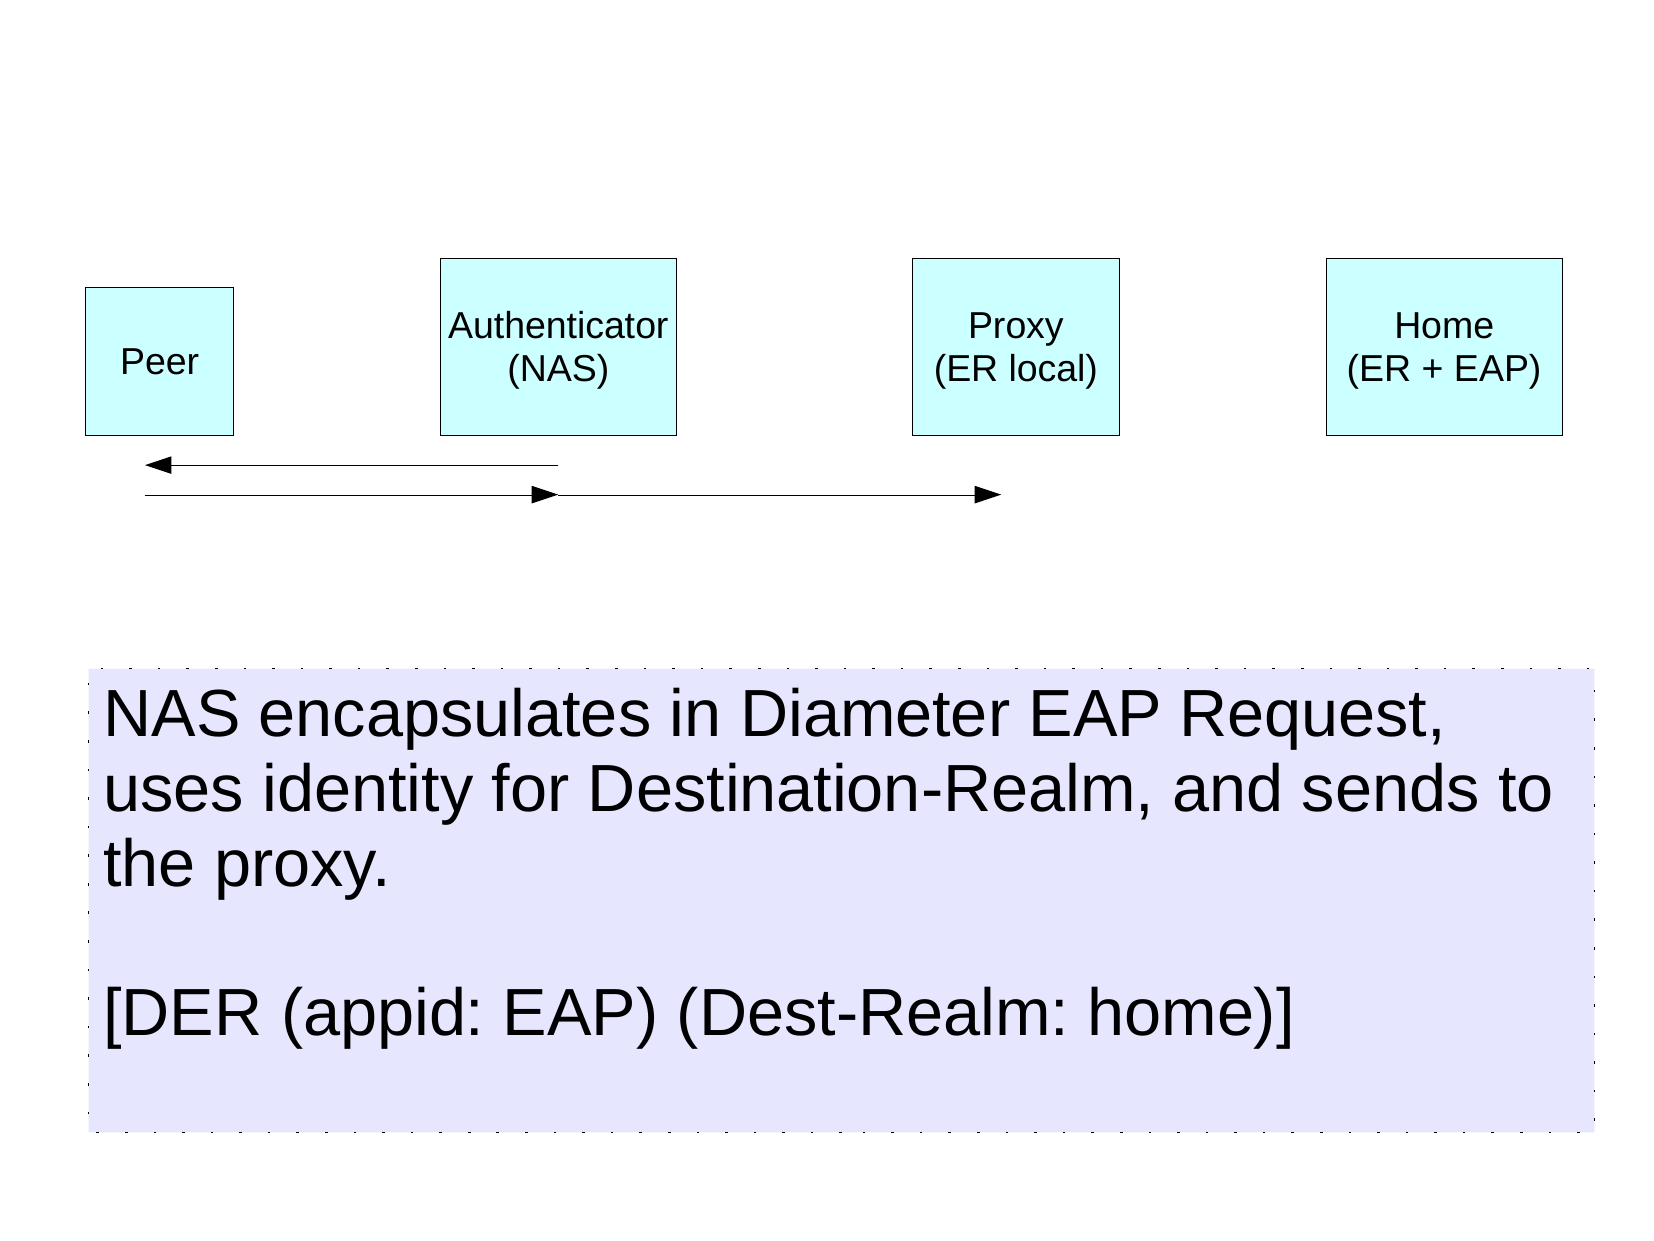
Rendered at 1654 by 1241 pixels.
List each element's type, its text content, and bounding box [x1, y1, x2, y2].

text_box Proxy (ER local) [912, 258, 1120, 436]
text_box Home (ER + EAP) [1326, 258, 1563, 436]
text_box Peer [85, 287, 234, 436]
text_box NAS encapsulates in Diameter EAP Request, uses identity for Destination-Realm, and sends to the proxy. [DER (appid: EAP) (Dest-Realm: home)] [88, 668, 1595, 1133]
text_box Authenticator (NAS) [440, 258, 677, 436]
